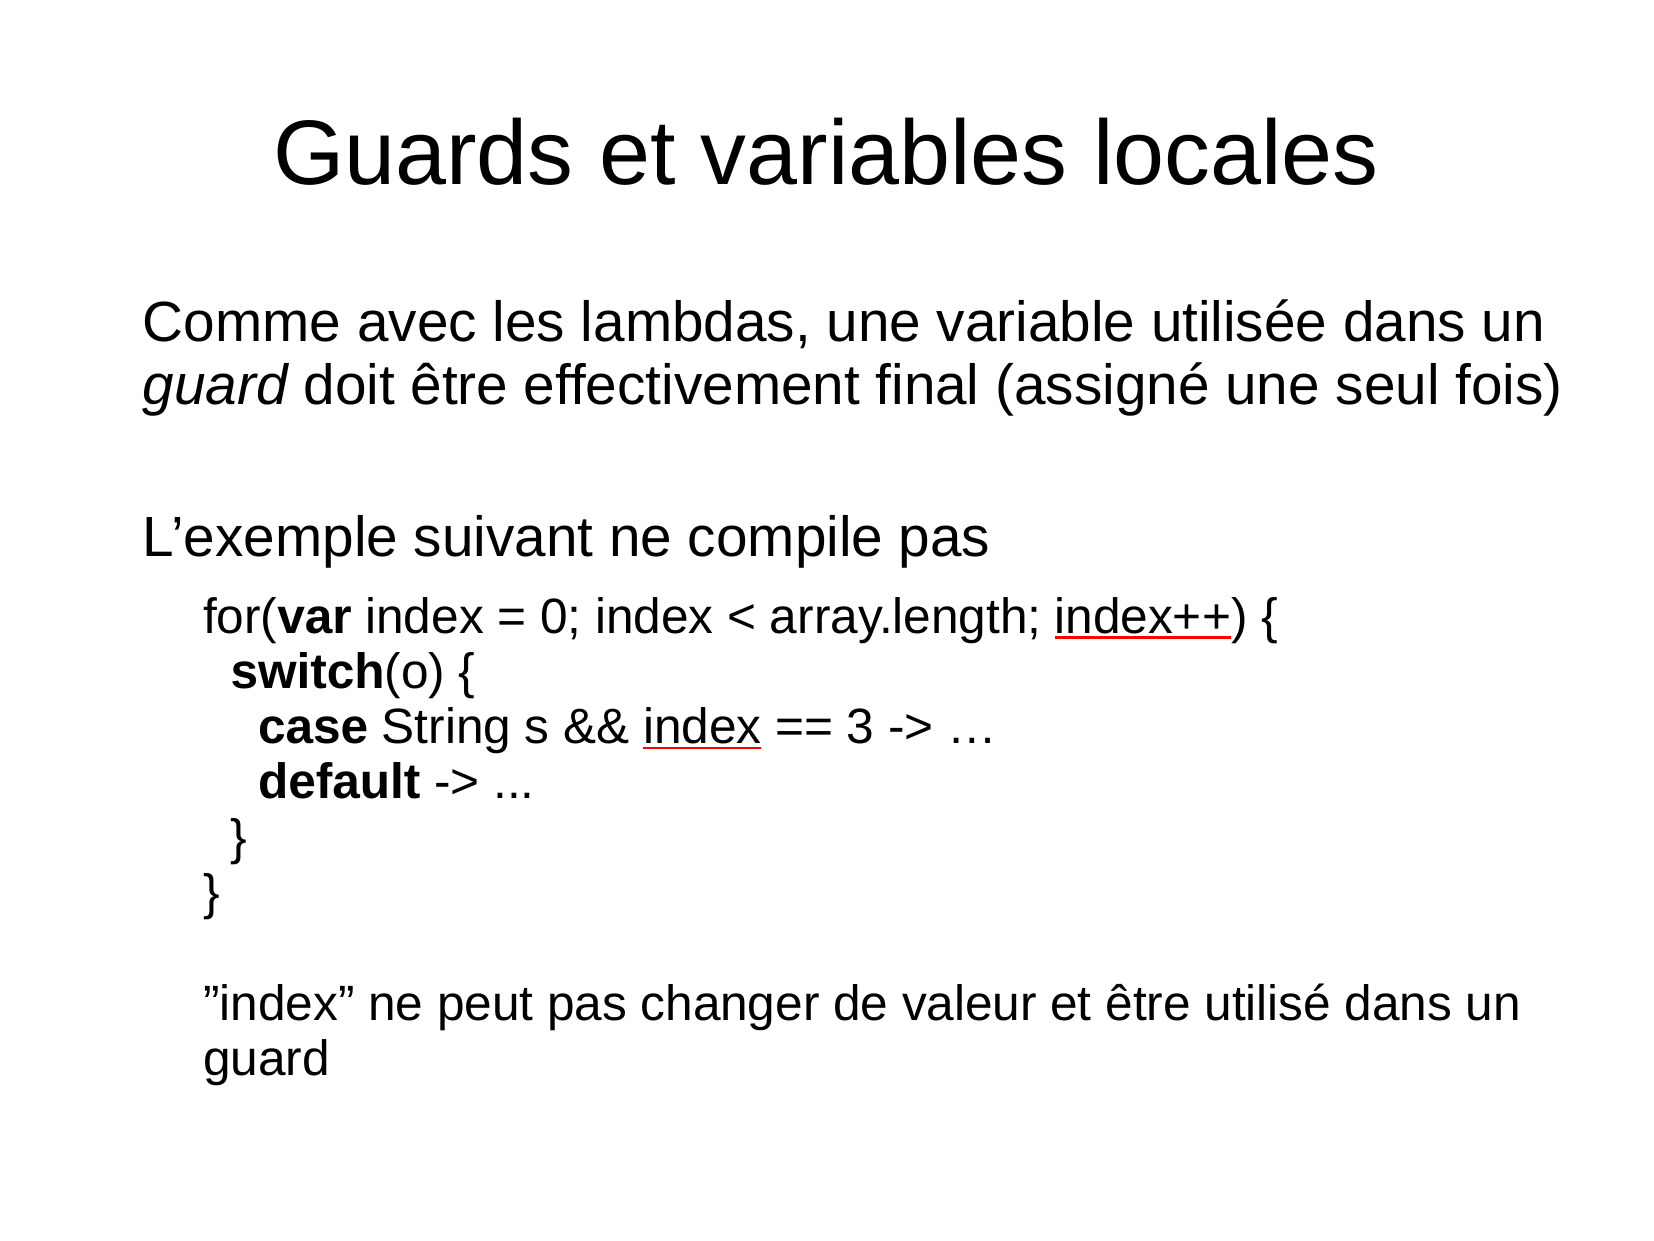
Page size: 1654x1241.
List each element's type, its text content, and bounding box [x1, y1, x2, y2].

list Comme avec les lambdas, une variable utilisée dans un guard doit être effectivement final (assigné une seul fois) L’exemple suivant ne compile pas for(var index = 0; index < array.length; index++) { switch(o) { case String s && index == 3 -> … default -> ... } } ”index” ne peut pas changer de valeur et être utilisé dans un guard [82, 290, 1571, 1111]
title Guards et variables locales [82, 49, 1571, 257]
